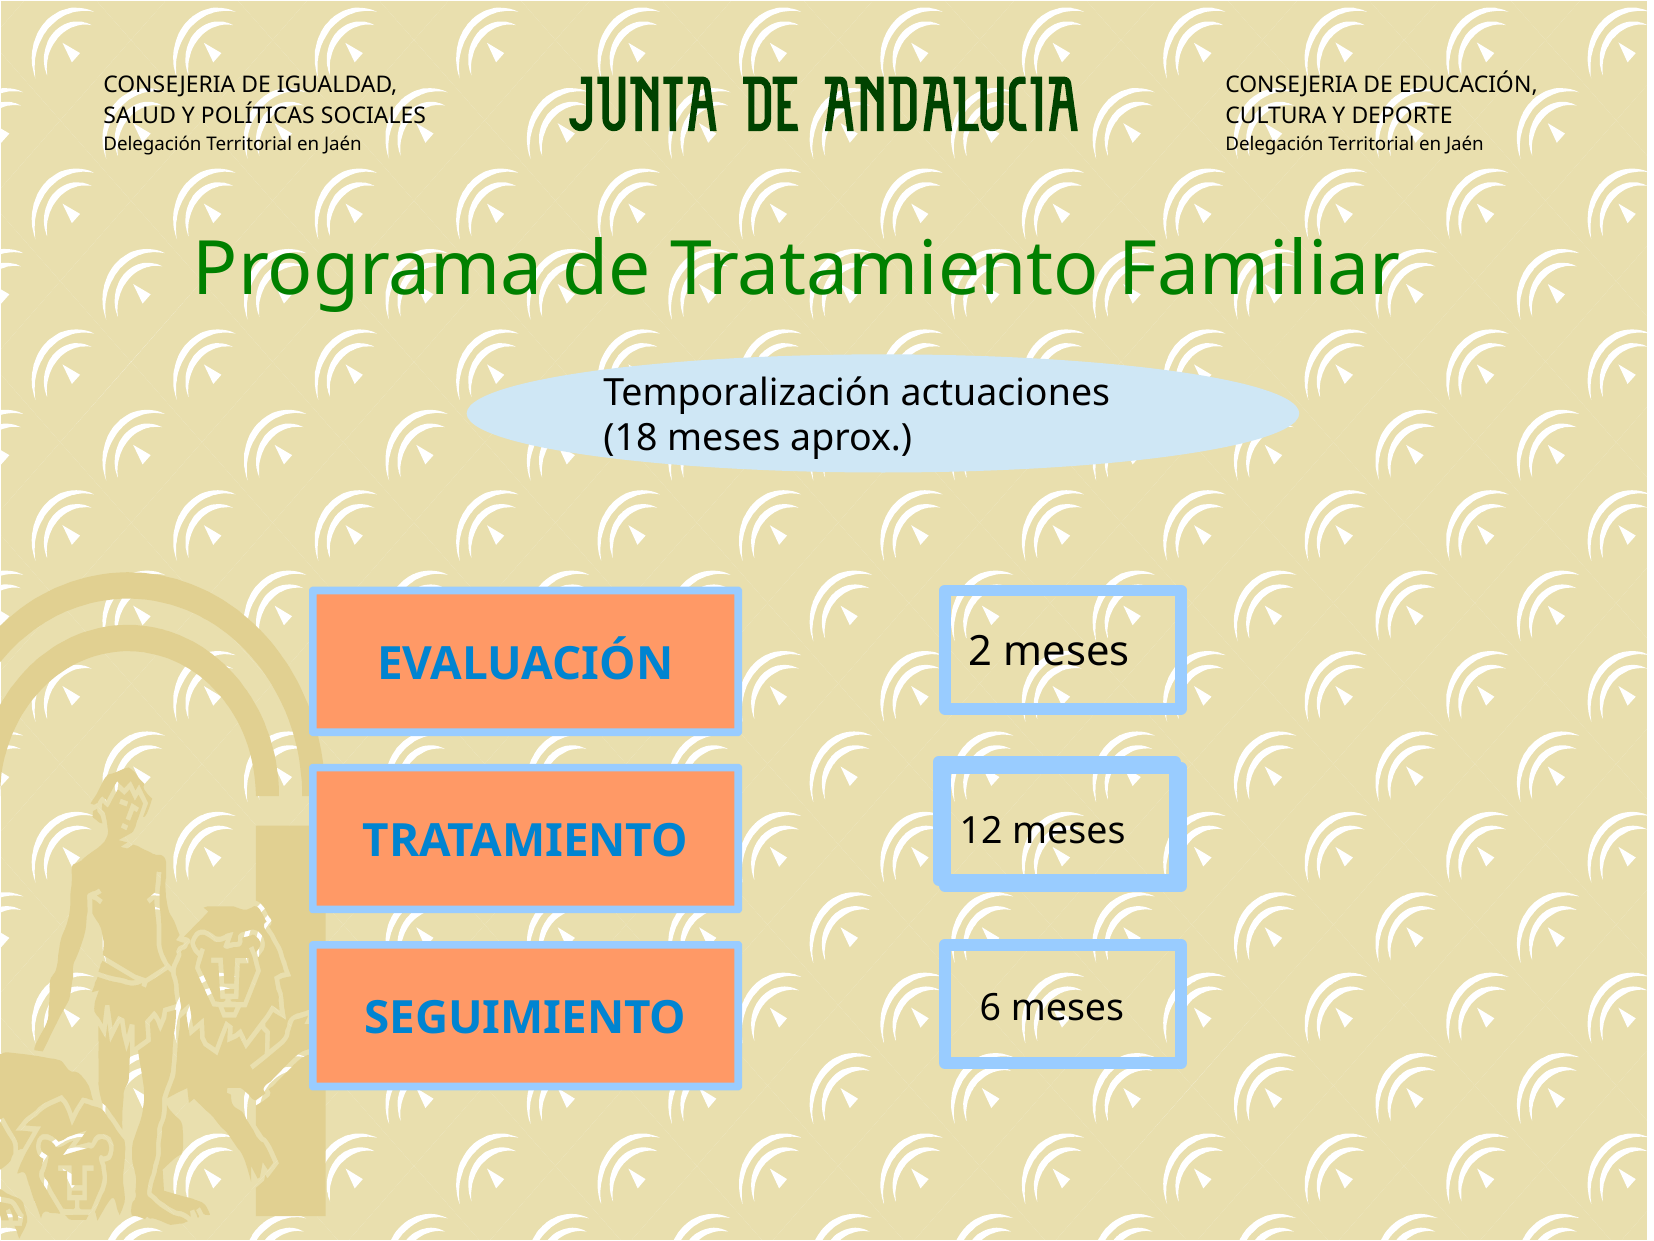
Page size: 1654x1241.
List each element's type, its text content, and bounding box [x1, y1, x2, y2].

text_box Programa de Tratamiento Familiar [88, 206, 1506, 314]
text_box Temporalización actuaciones (18 meses aprox.) [466, 354, 1300, 473]
text_box SEGUIMIENTO [312, 944, 739, 1087]
text_box 6 meses [964, 973, 1152, 1034]
text_box 2 meses [947, 613, 1152, 680]
text_box CONSEJERIA DE EDUCACIÓN, CULTURA Y DEPORTE Delegación Territorial en Jaén [1210, 60, 1575, 148]
text_box TRATAMIENTO [312, 767, 739, 910]
text_box CONSEJERIA DE IGUALDAD, SALUD Y POLÍTICAS SOCIALES Delegación Territorial en Jaén [88, 60, 464, 148]
text_box 12 meses [944, 796, 1156, 857]
picture [0, 0, 1647, 1241]
text_box EVALUACIÓN [312, 590, 739, 733]
